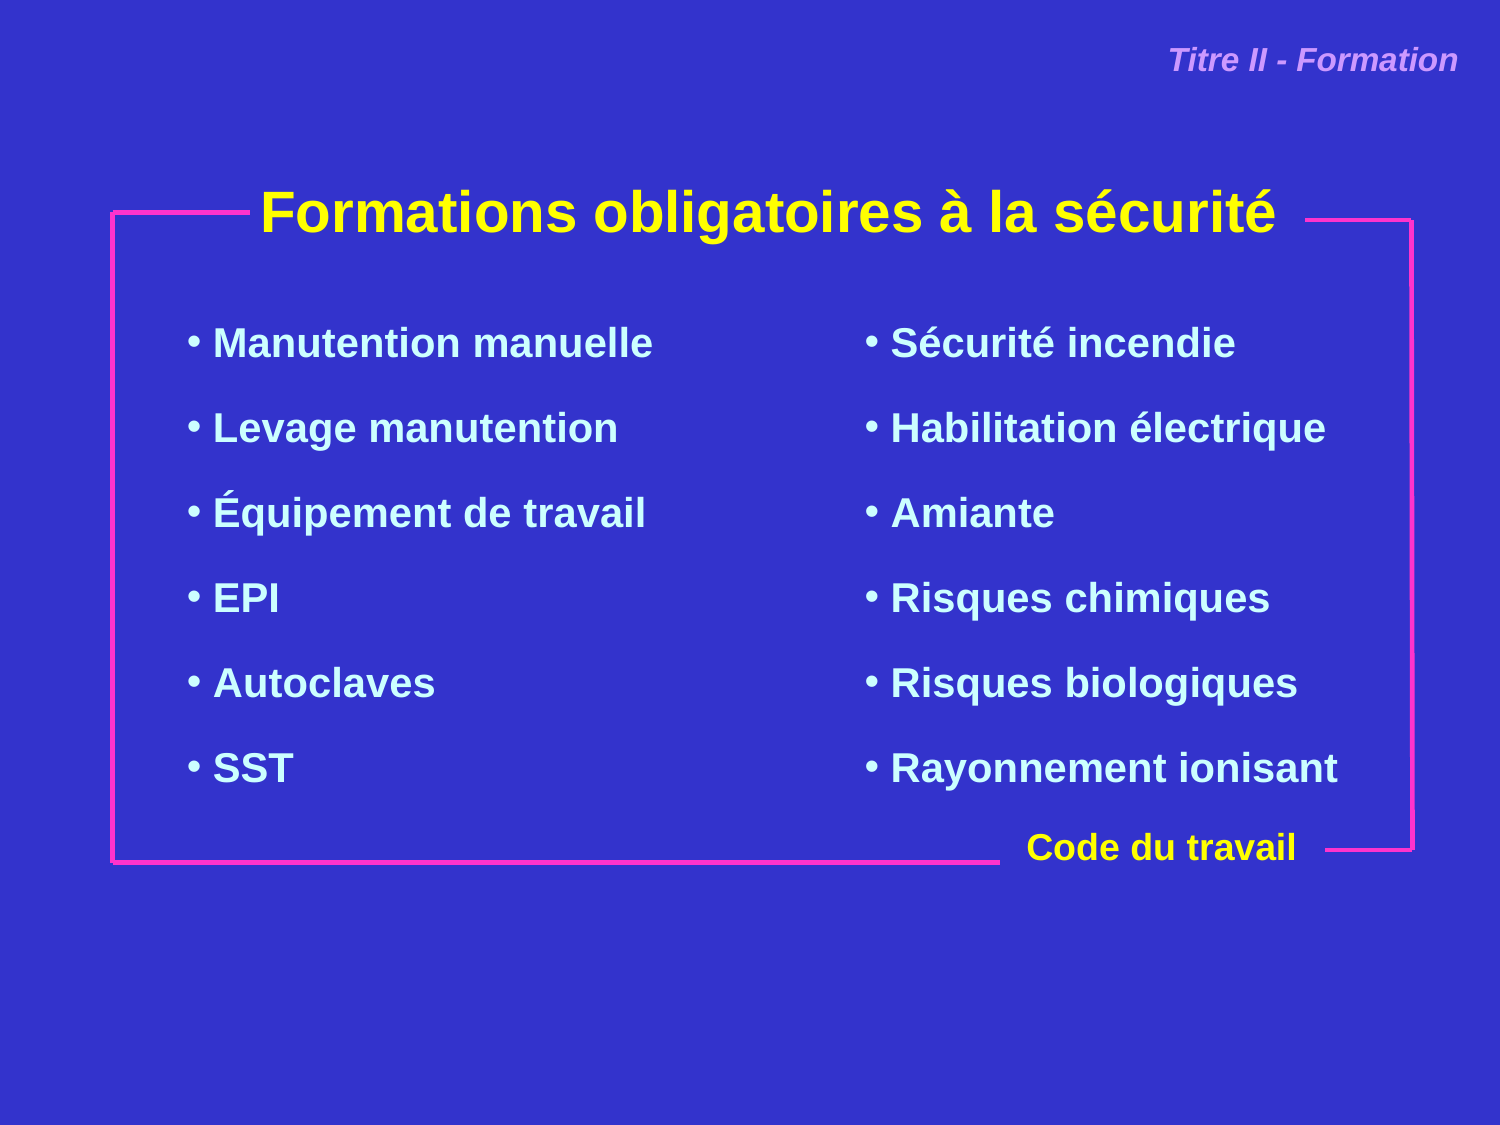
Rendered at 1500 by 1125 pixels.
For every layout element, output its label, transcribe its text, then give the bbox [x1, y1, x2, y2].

text_box Formations obligatoires à la sécurité [245, 166, 1294, 253]
text_box Titre II - Formation [1152, 30, 1475, 87]
text_box Manutention manuelle Levage manutention Équipement de travail EPI Autoclaves SST [172, 273, 669, 799]
text_box Sécurité incendie Habilitation électrique Amiante Risques chimiques Risques biologiques Rayonnement ionisant [849, 273, 1354, 884]
